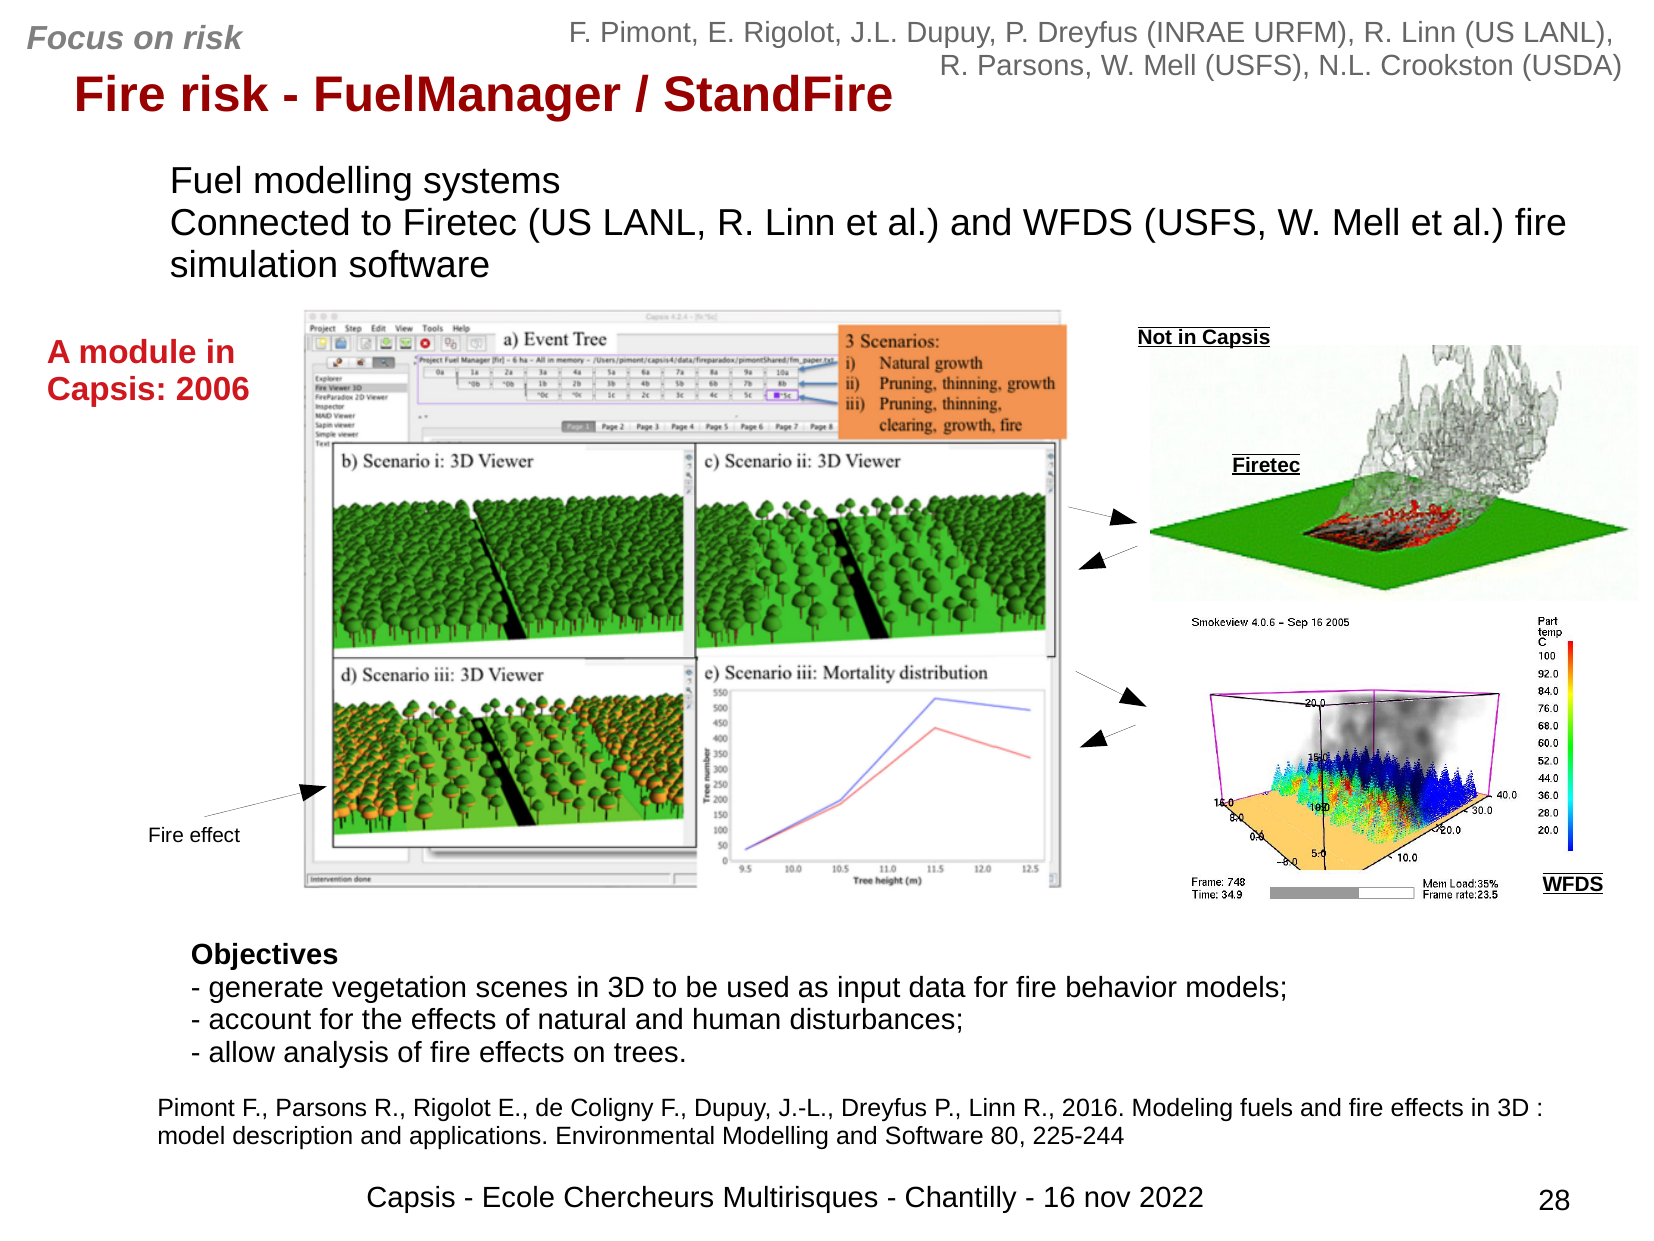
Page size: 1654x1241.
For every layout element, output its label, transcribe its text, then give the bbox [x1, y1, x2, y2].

text_box Not in Capsis [1122, 318, 1286, 357]
picture [302, 308, 1068, 893]
text_box Focus on risk [11, 11, 426, 65]
text_box Pimont F., Parsons R., Rigolot E., de Coligny F., Dupuy, J.-L., Dreyfus P., Linn R., 2016. Modeling fuels and fire effects in 3D : model description and applications. Environmental Modelling and Software 80, 225-244 [142, 1086, 1581, 1157]
text_box WFDS [1527, 865, 1619, 904]
text_box Fire risk - FuelManager / StandFire [59, 65, 1595, 131]
text_box Objectives - generate vegetation scenes in 3D to be used as input data for fire behavior models; - account for the effects of natural and human disturbances; - allow analysis of fire effects on trees. [176, 930, 1417, 1077]
text_box F. Pimont, E. Rigolot, J.L. Dupuy, P. Dreyfus (INRAE URFM), R. Linn (US LANL), R. Parsons, W. Mell (USFS), N.L. Crookston (USDA) [264, 9, 1639, 90]
text_box A module in Capsis: 2006 [32, 325, 269, 452]
picture [1192, 617, 1577, 901]
picture [1150, 345, 1638, 601]
text_box Fire effect [133, 816, 302, 856]
text_box Firetec [1217, 445, 1316, 485]
text_box Fuel modelling systems Connected to Firetec (US LANL, R. Linn et al.) and WFDS (USFS, W. Mell et al.) fire simulation software [155, 151, 1638, 293]
